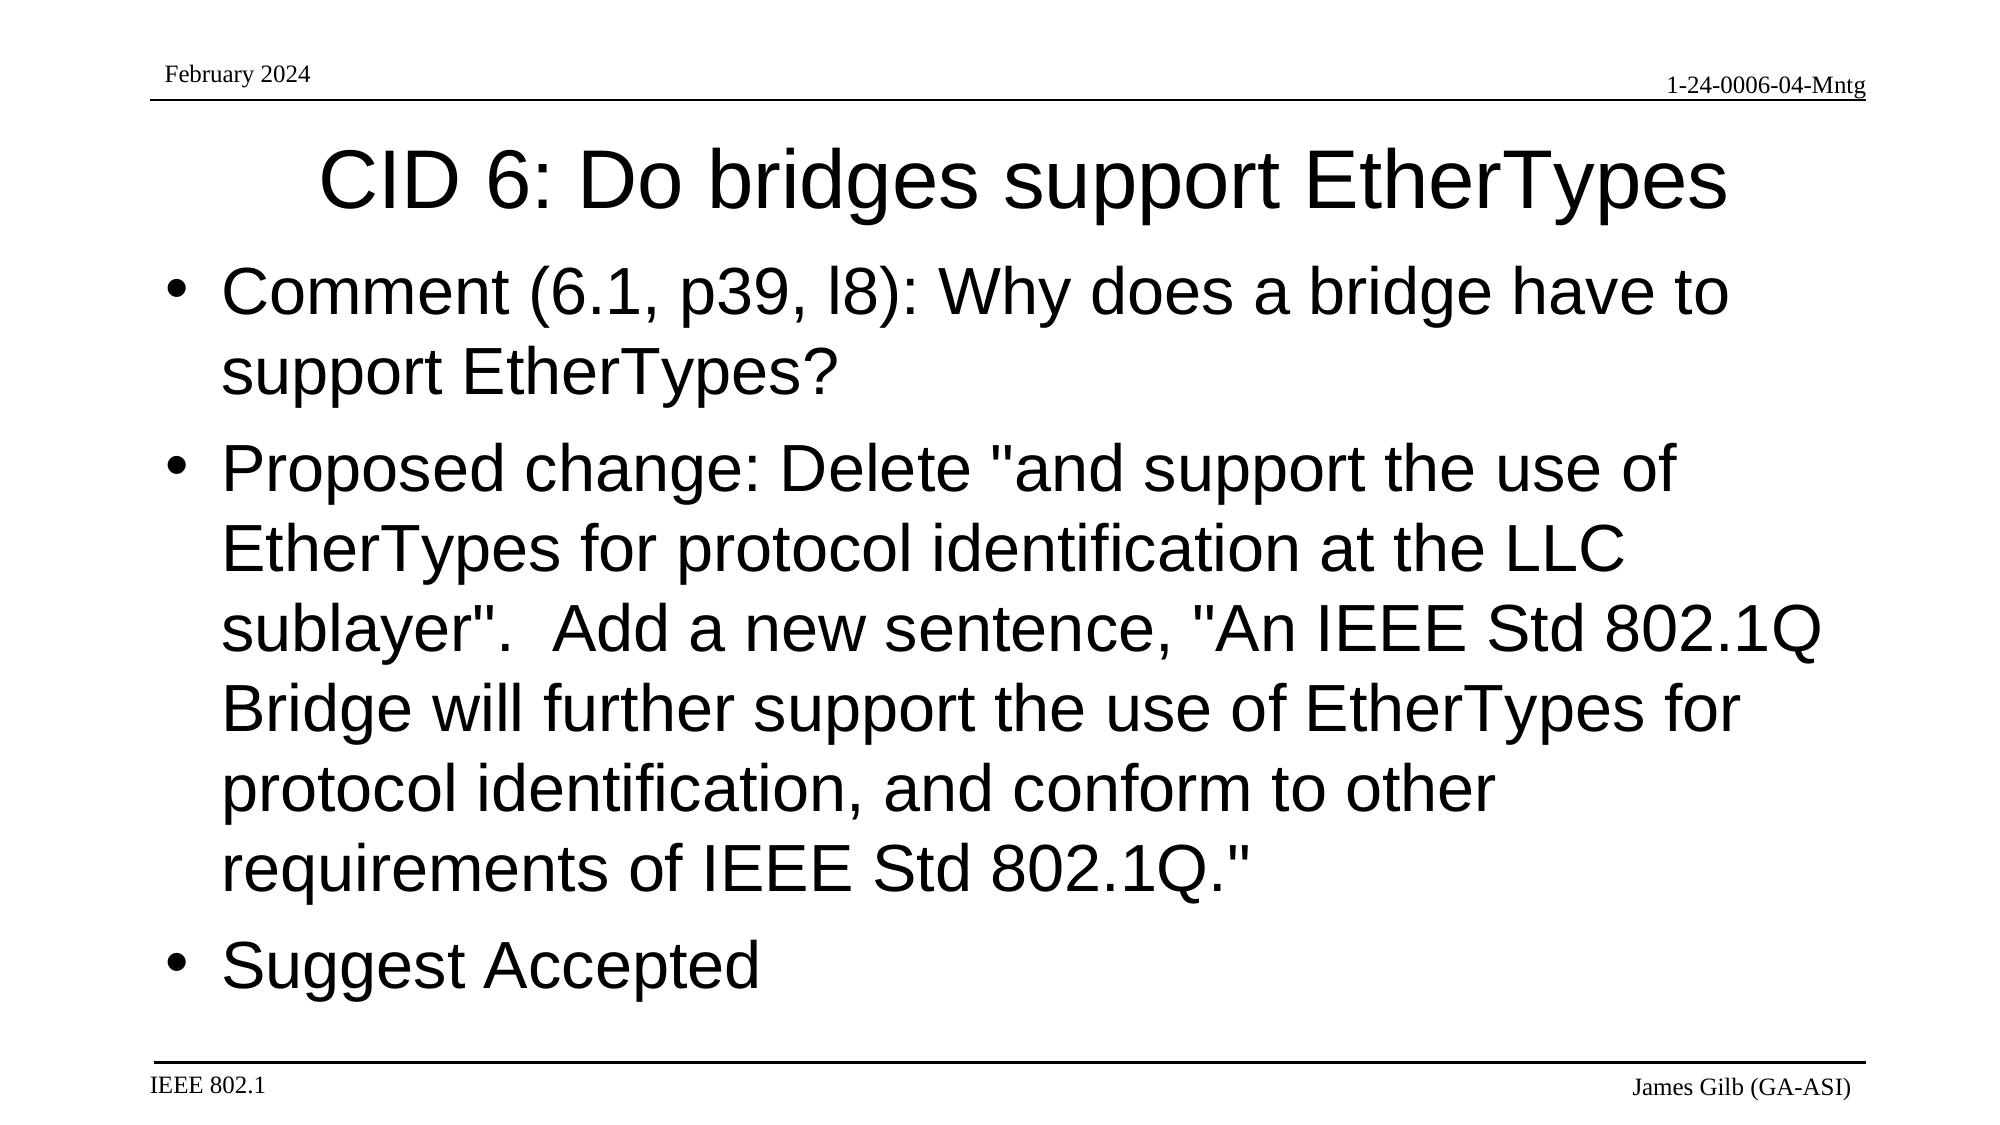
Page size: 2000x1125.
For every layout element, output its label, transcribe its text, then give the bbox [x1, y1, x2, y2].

title CID 6: Do bridges support EtherTypes [149, 112, 1900, 238]
list Comment (6.1, p39, l8): Why does a bridge have to support EtherTypes? Proposed change: Delete "and support the use of EtherTypes for protocol identification at the LLC sublayer". Add a new sentence, "An IEEE Std 802.1Q Bridge will further support the use of EtherTypes for protocol identification, and conform to other requirements of IEEE Std 802.1Q." Suggest Accepted [149, 239, 1900, 1051]
